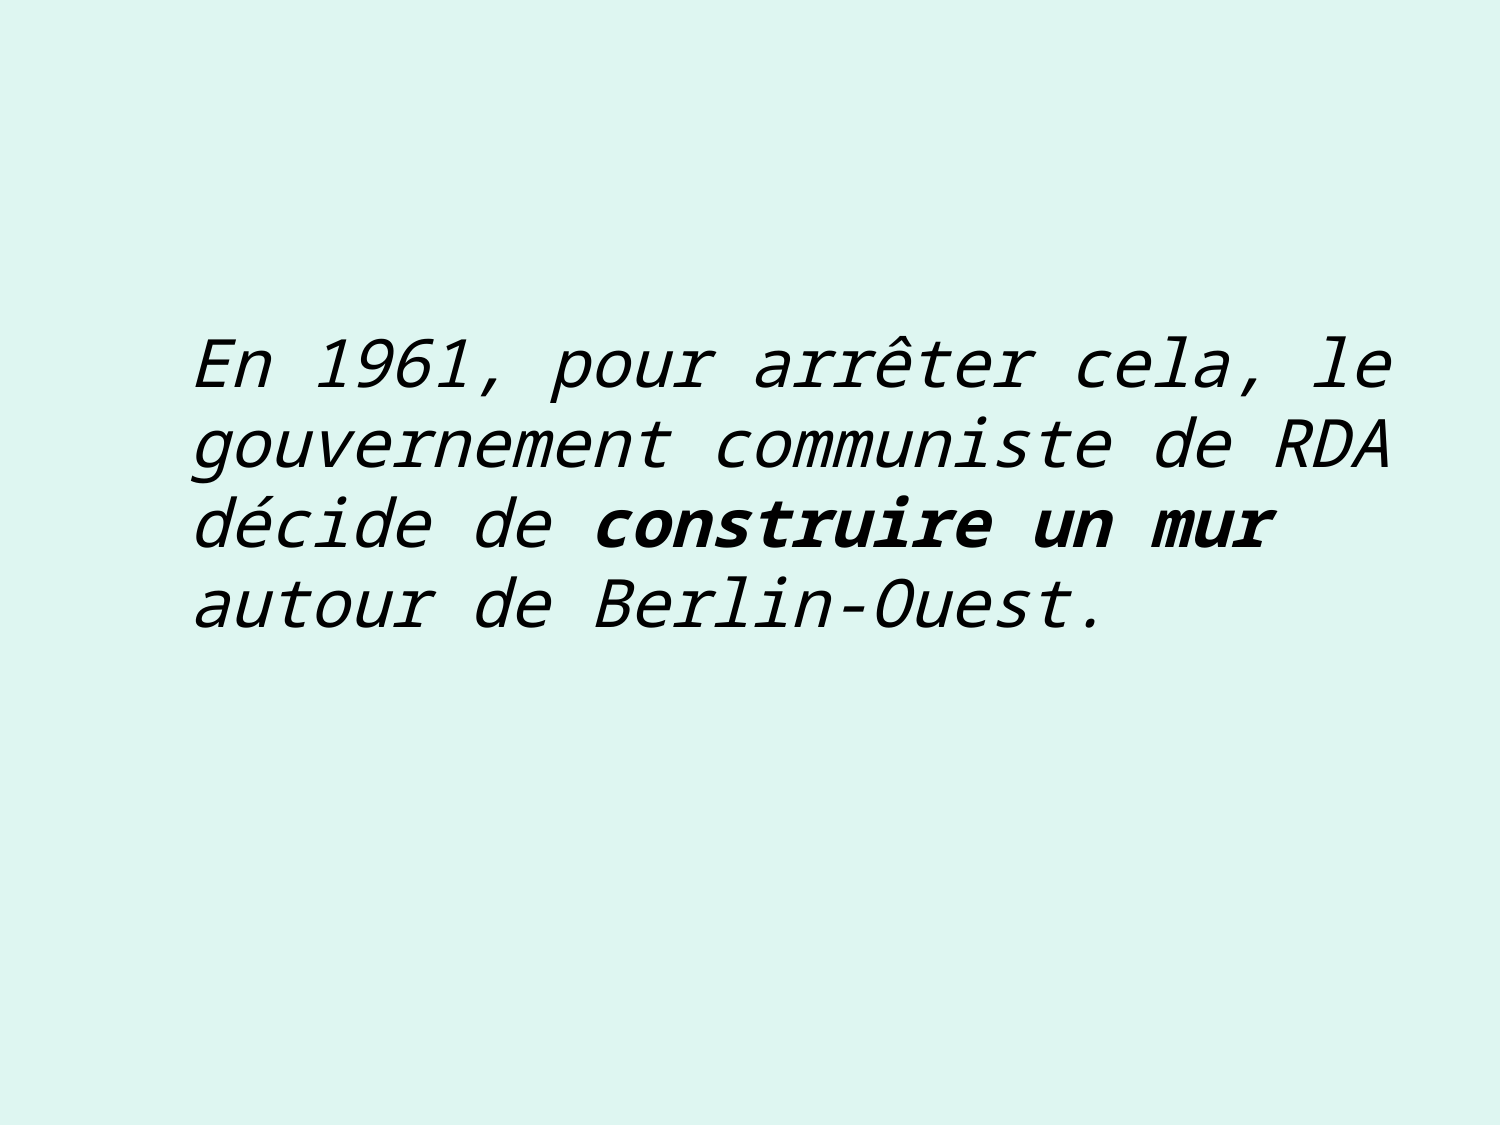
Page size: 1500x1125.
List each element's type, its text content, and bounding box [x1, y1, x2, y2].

text_box En 1961, pour arrêter cela, le gouvernement communiste de RDA décide de construire un mur autour de Berlin-Ouest. [174, 387, 1450, 575]
